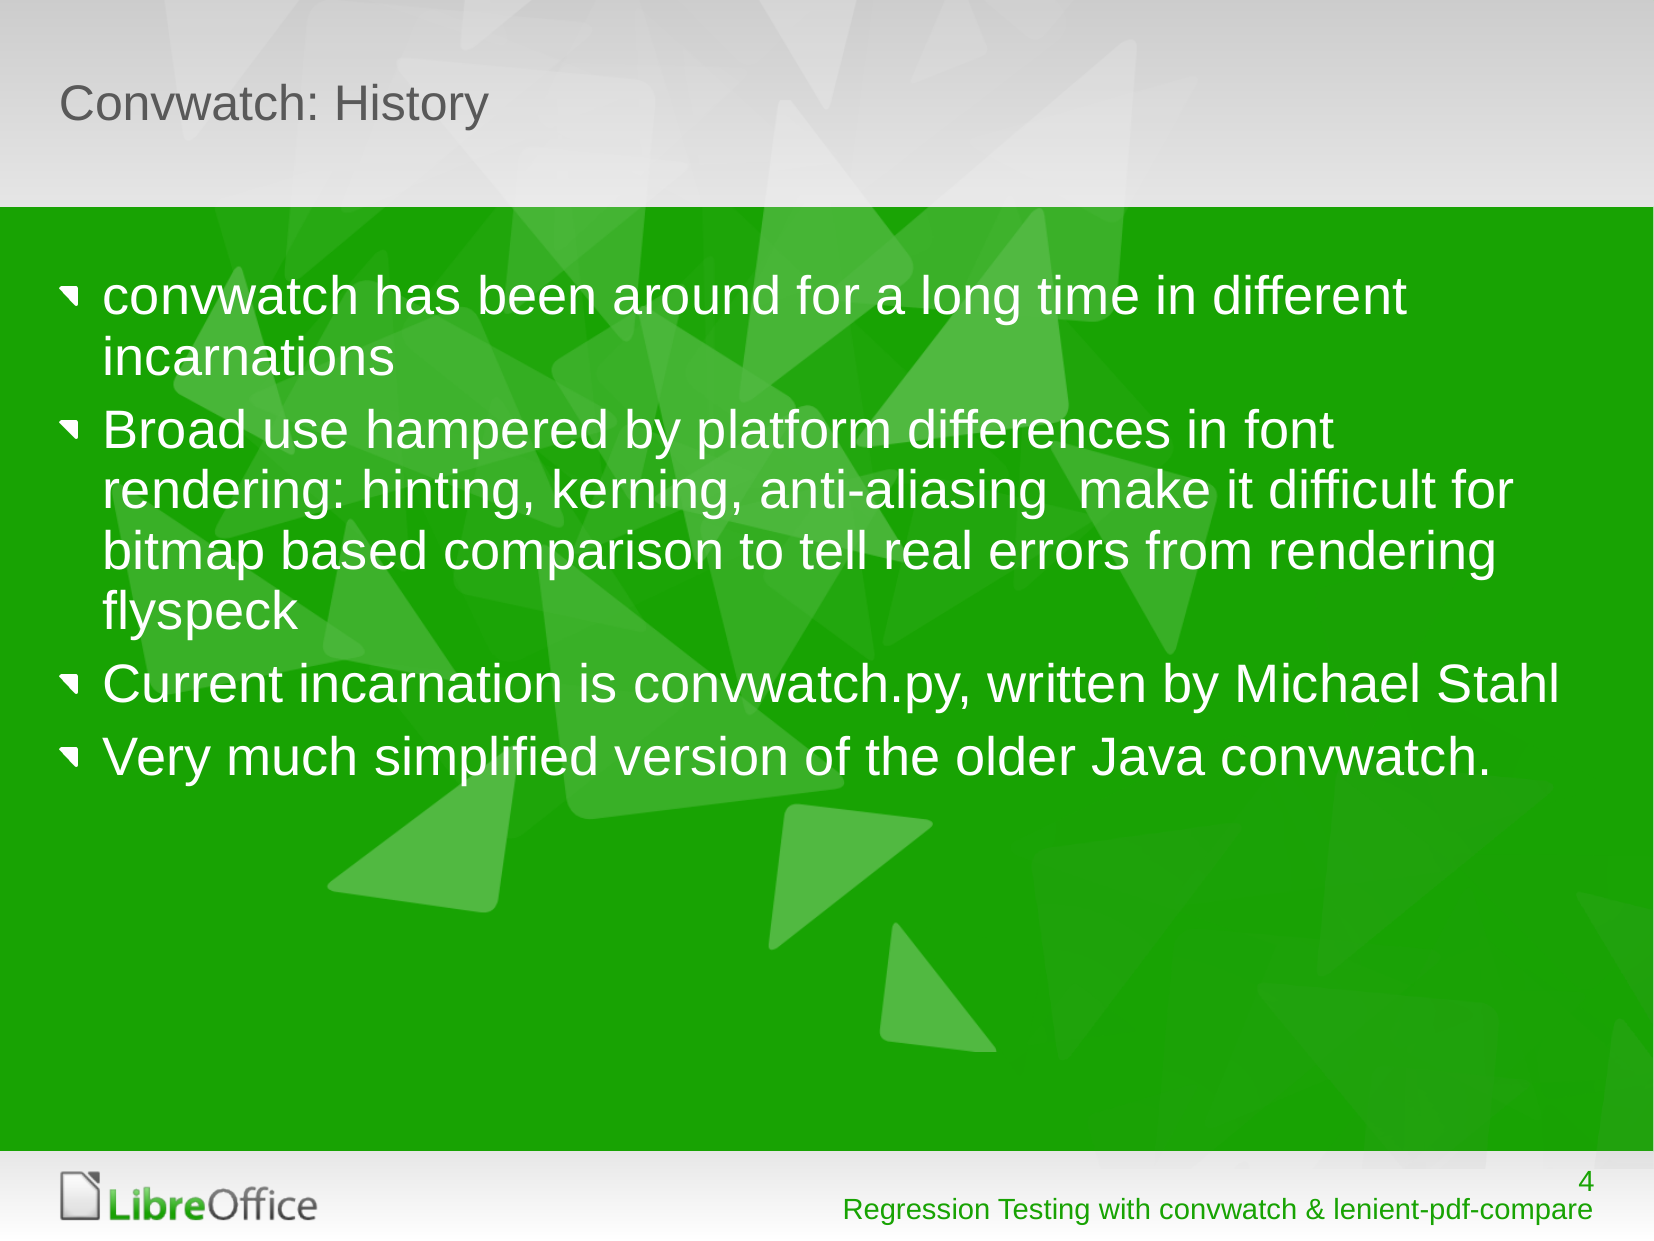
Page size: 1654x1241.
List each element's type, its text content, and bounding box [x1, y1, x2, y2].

picture [41, 1152, 337, 1240]
title Convwatch: History [59, 29, 1595, 178]
list convwatch has been around for a long time in different incarnations Broad use hampered by platform differences in font rendering: hinting, kerning, anti-aliasing make it difficult for bitmap based comparison to tell real errors from rendering flyspeck Current incarnation is convwatch.py, written by Michael Stahl Very much simplified version of the older Java convwatch. [59, 265, 1595, 873]
picture [0, 0, 1654, 1169]
